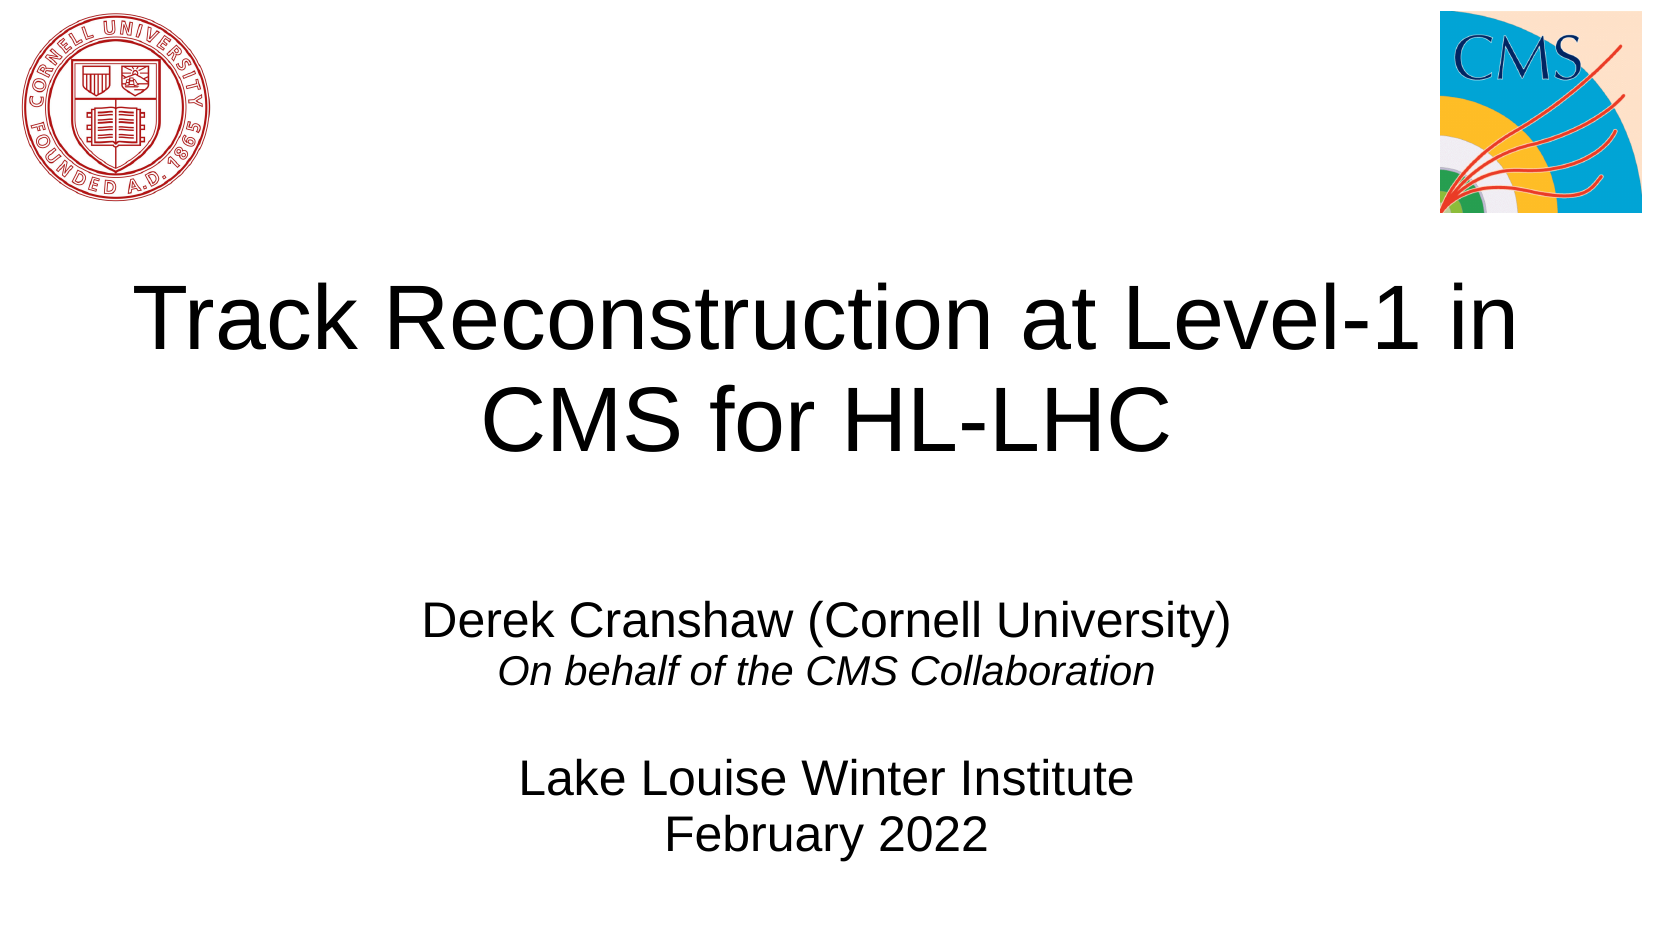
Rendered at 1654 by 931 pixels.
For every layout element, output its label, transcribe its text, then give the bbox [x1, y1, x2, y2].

title Track Reconstruction at Level-1 in CMS for HL-LHC [82, 214, 1571, 523]
picture [1455, 35, 1492, 80]
subtitle Derek Cranshaw (Cornell University) On behalf of the CMS Collaboration Lake Louise Winter Institute February 2022 [82, 592, 1571, 862]
picture [11, 11, 219, 203]
picture [1440, 11, 1642, 213]
